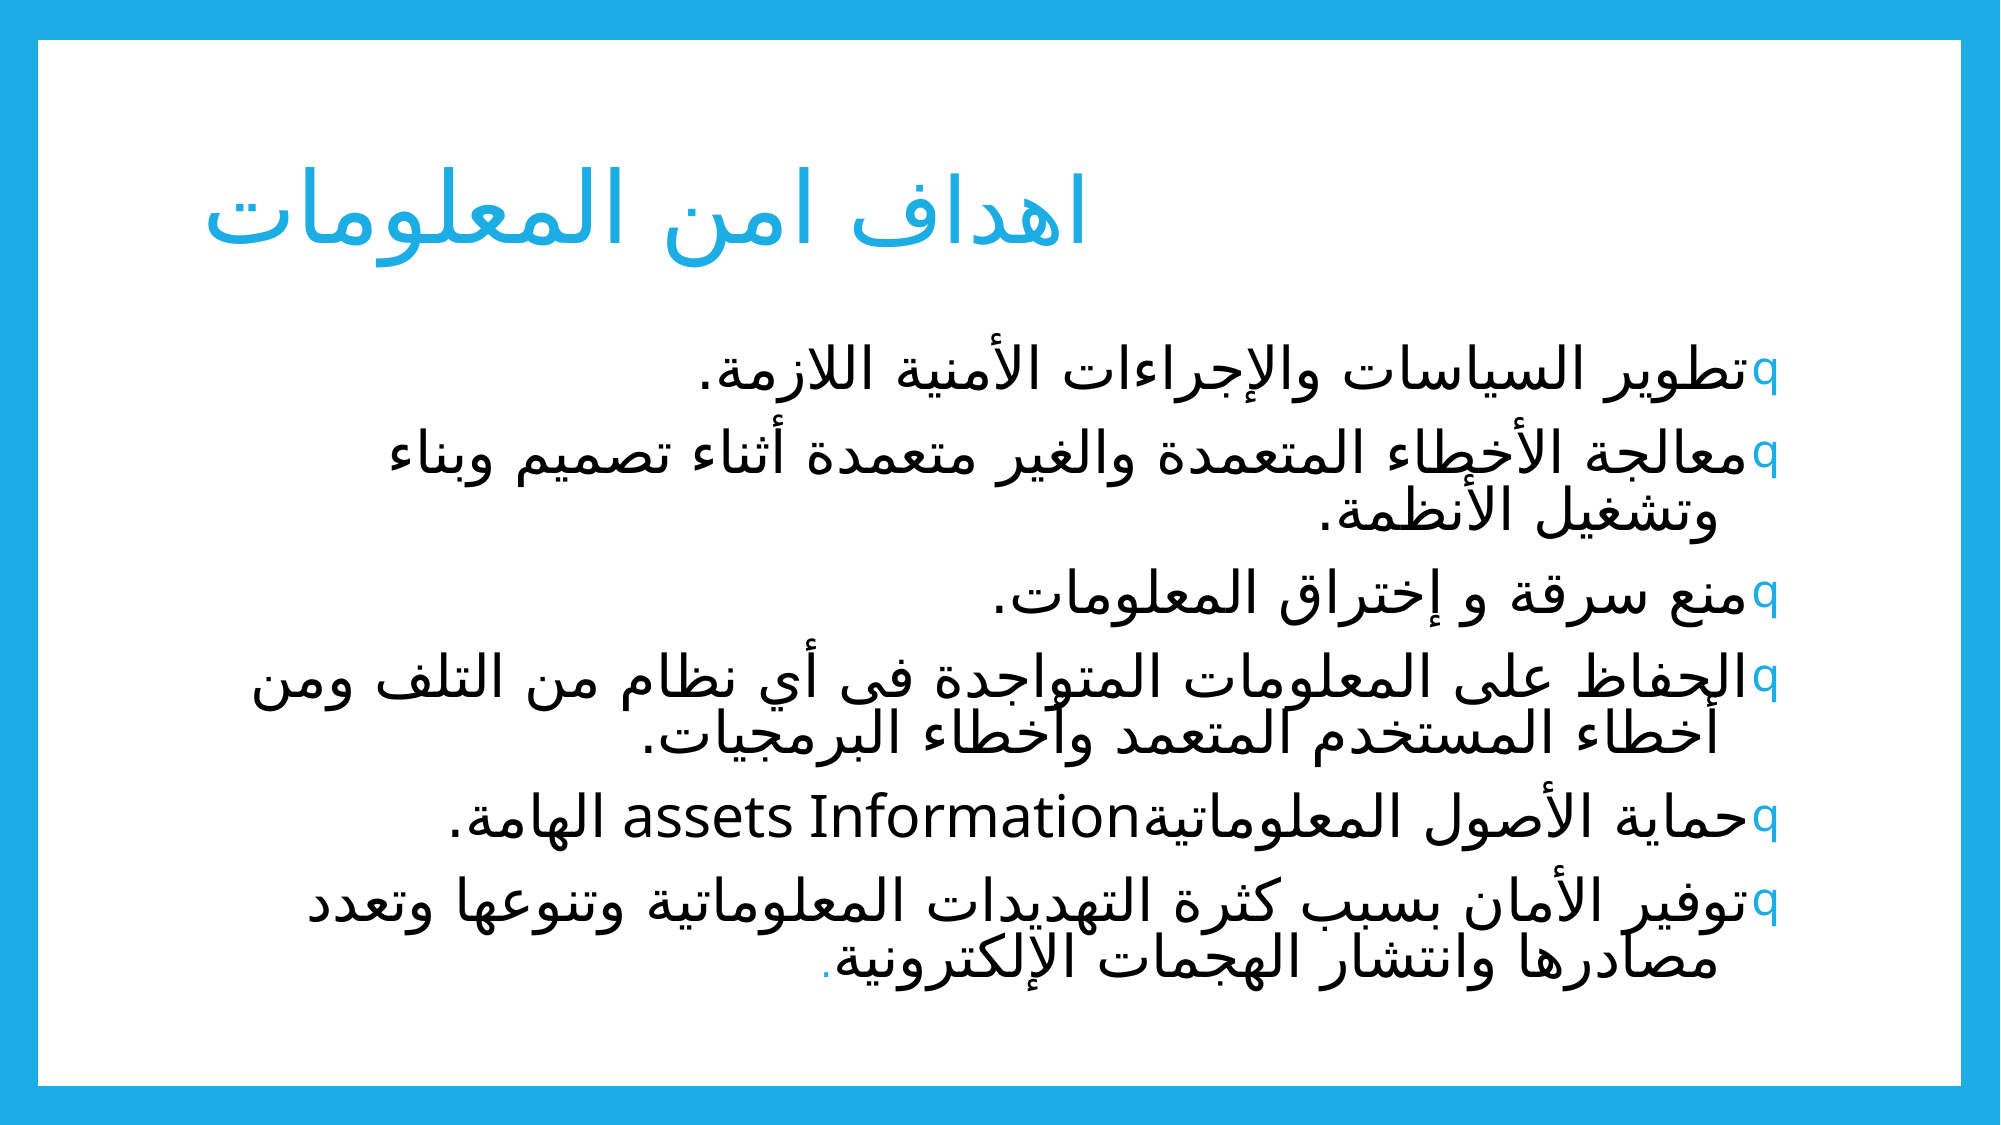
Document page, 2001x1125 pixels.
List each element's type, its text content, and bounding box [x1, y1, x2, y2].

list تطوير السياسات والإجراءات الأمنية اللازمة. معالجة الأخطاء المتعمدة والغير متعمدة أثناء تصميم وبناء وتشغيل الأنظمة. منع سرقة و إختراق المعلومات. الحفاظ على المعلومات المتواجدة فى أي نظام من التلف ومن أخطاء المستخدم المتعمد وأخطاء البرمجيات. حماية الأصول المعلوماتيةassets Information الهامة. توفير الأمان بسبب كثرة التهديدات المعلوماتية وتنوعها وتعدد مصادرها وانتشار الهجمات الإلكترونية. [187, 337, 1808, 1000]
title اهداف امن المعلومات [187, 99, 1808, 323]
